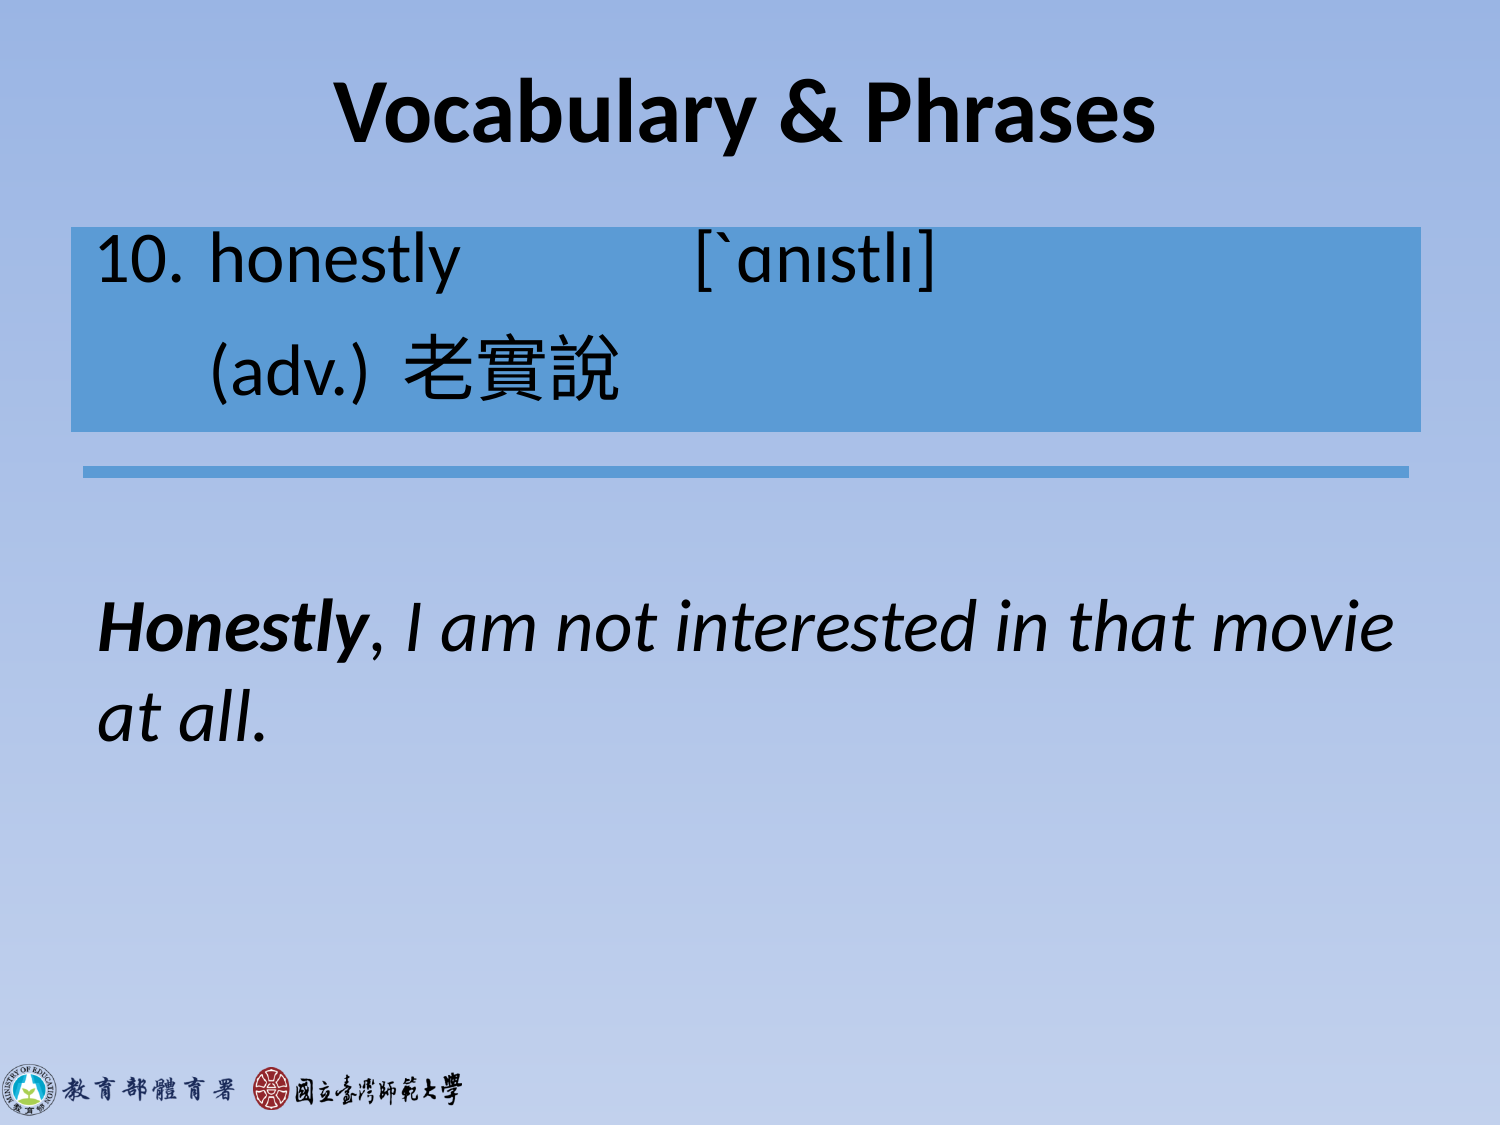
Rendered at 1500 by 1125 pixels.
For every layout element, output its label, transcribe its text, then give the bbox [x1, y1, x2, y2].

title Vocabulary & Phrases [70, 11, 1421, 200]
text_box [83, 466, 1409, 478]
table_header 10. [71, 227, 209, 311]
table_header honestly [209, 227, 693, 311]
table_cell (adv.) 老實說 [209, 311, 1421, 432]
text_box Honestly, I am not interested in that movie at all. [82, 568, 1433, 766]
table_cell [71, 311, 209, 432]
table_header [ˋɑnɪstlɪ] [693, 227, 1421, 311]
